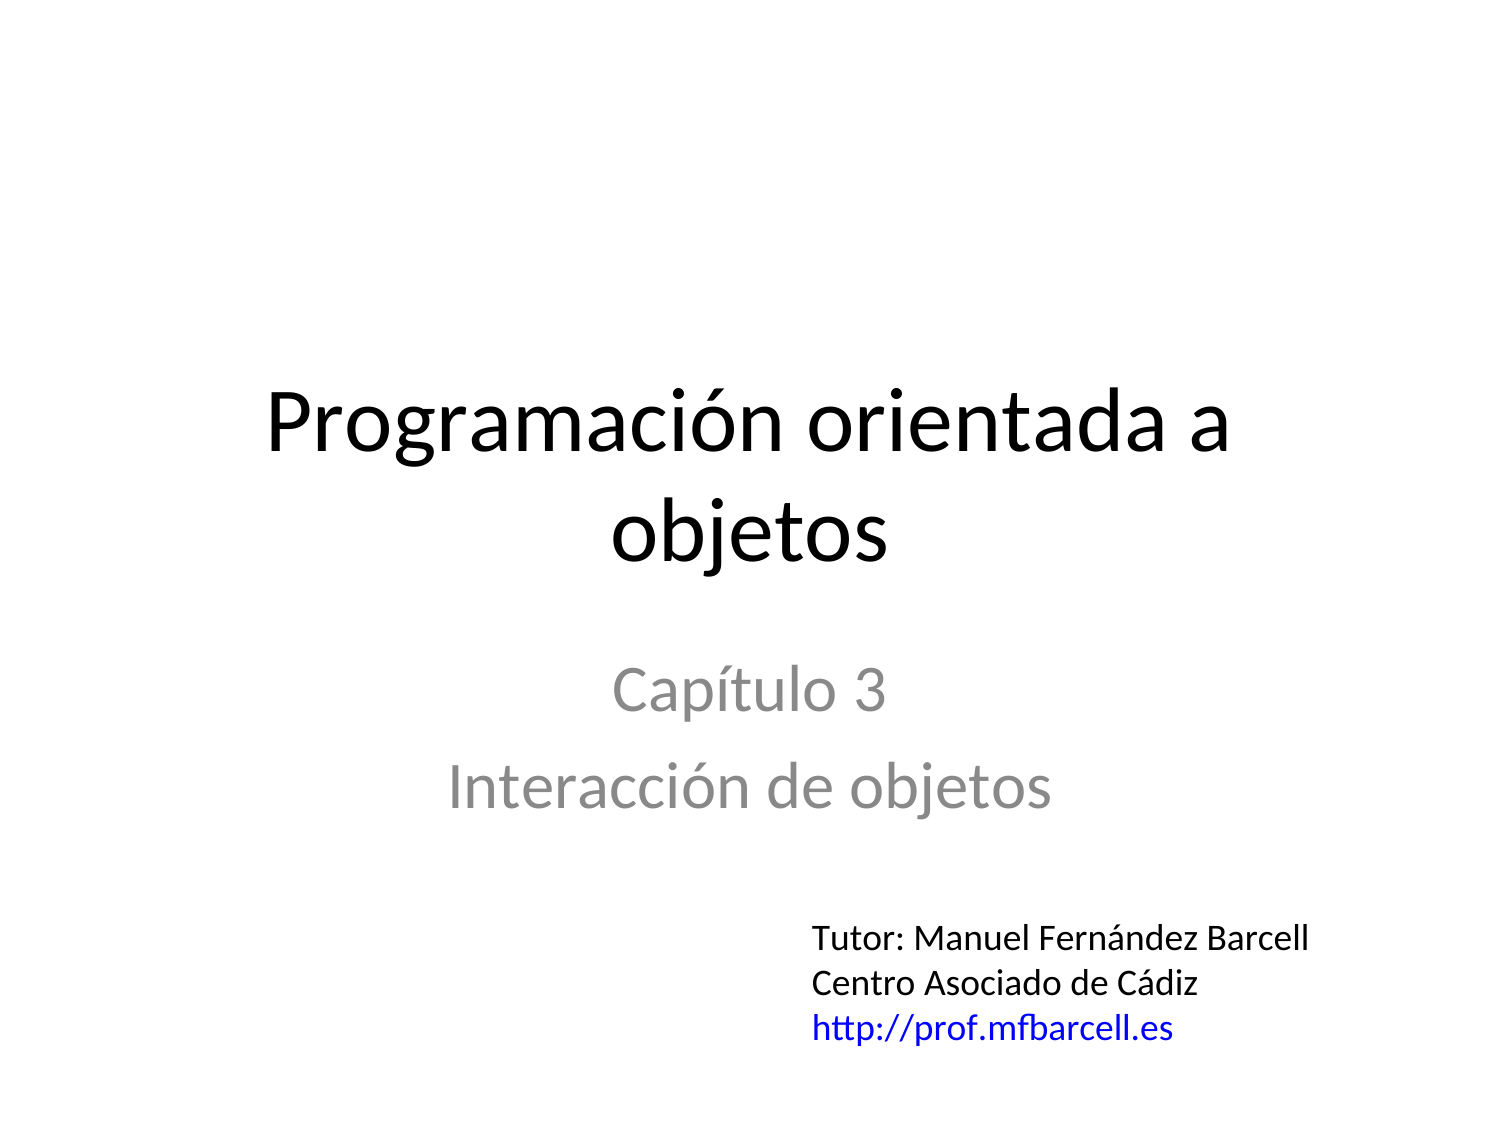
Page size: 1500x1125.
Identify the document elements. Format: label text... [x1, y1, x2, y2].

subtitle Capítulo 3 Interacción de objetos [225, 637, 1276, 925]
text_box Tutor: Manuel Fernández Barcell Centro Asociado de Cádiz http://prof.mfbarcell.es [797, 904, 1353, 1056]
title Programación orientada a objetos [112, 349, 1388, 591]
